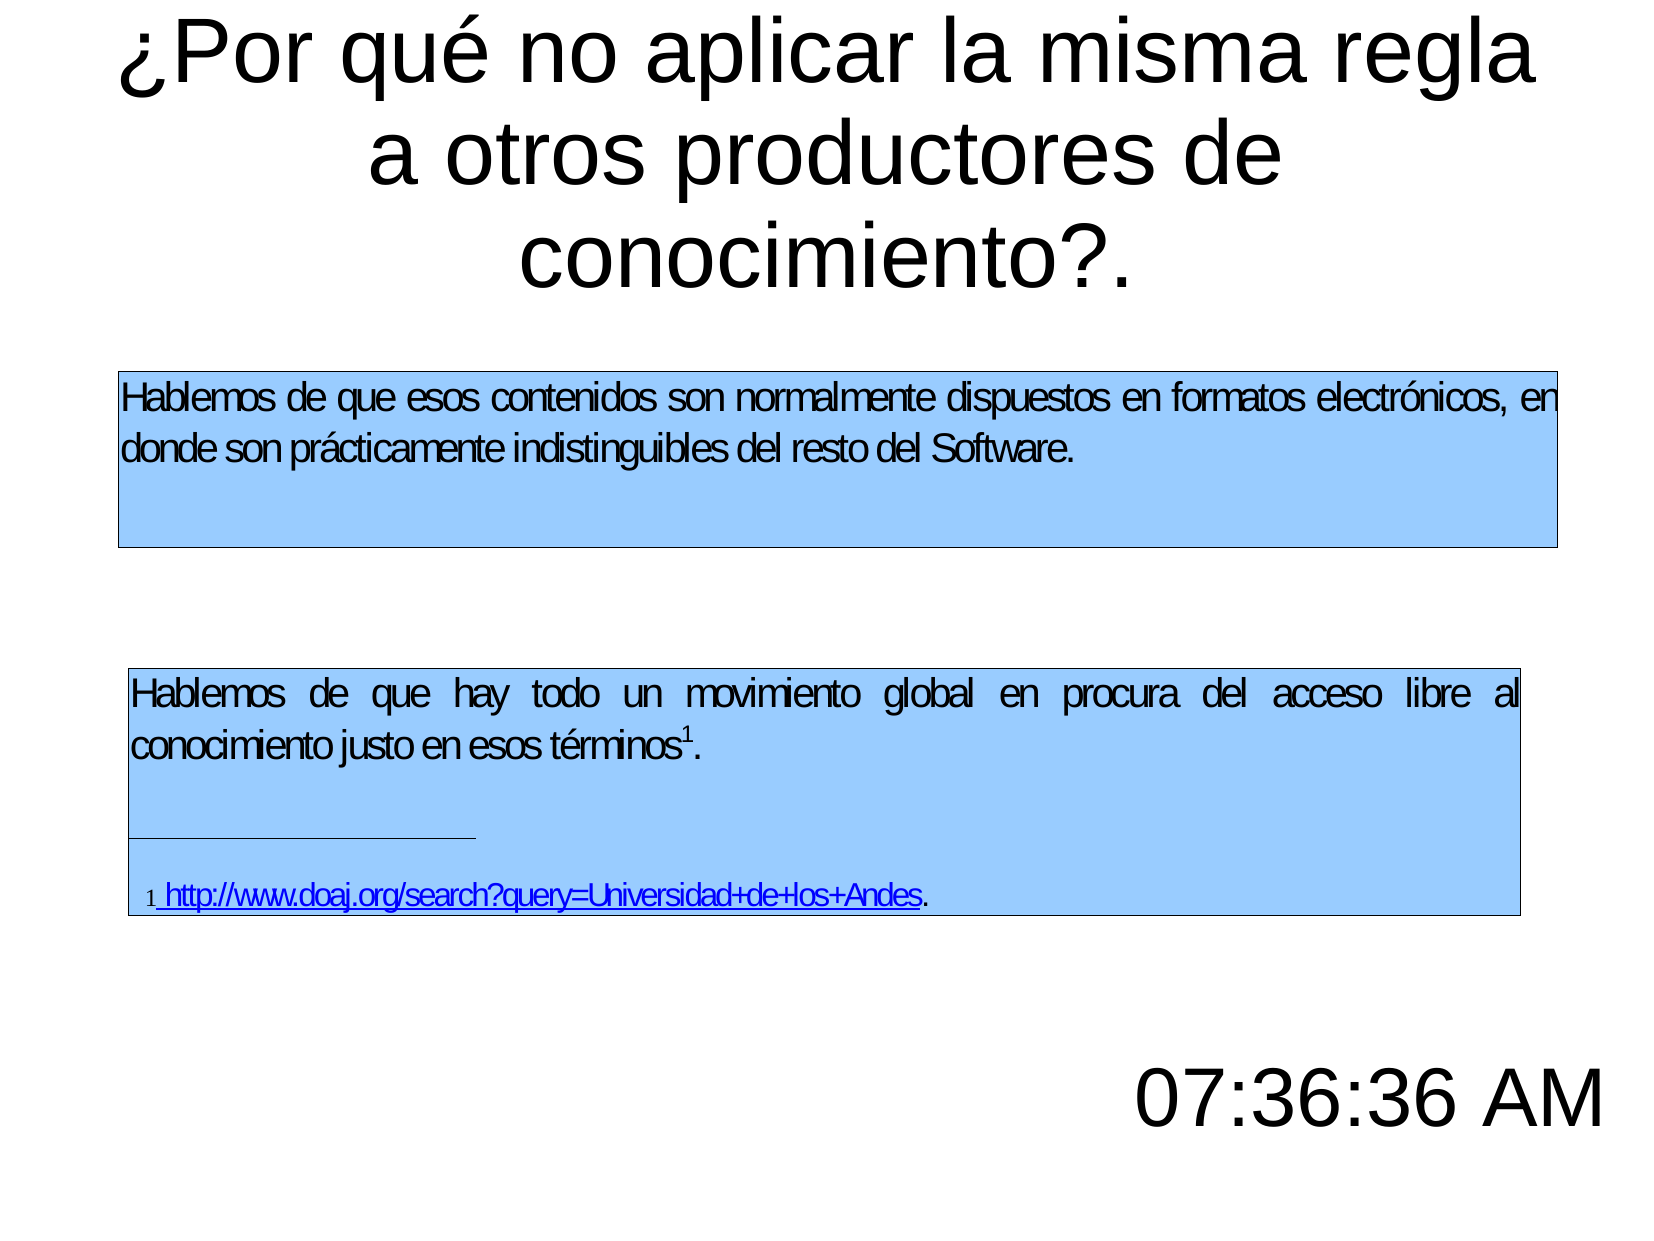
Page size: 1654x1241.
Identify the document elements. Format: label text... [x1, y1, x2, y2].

text_box 08:12:45 AM [1162, 1044, 1580, 1163]
chart [118, 371, 1558, 548]
chart [128, 668, 1521, 916]
title ¿Por qué no aplicar la misma regla a otros productores de conocimiento?. [82, 38, 1571, 267]
